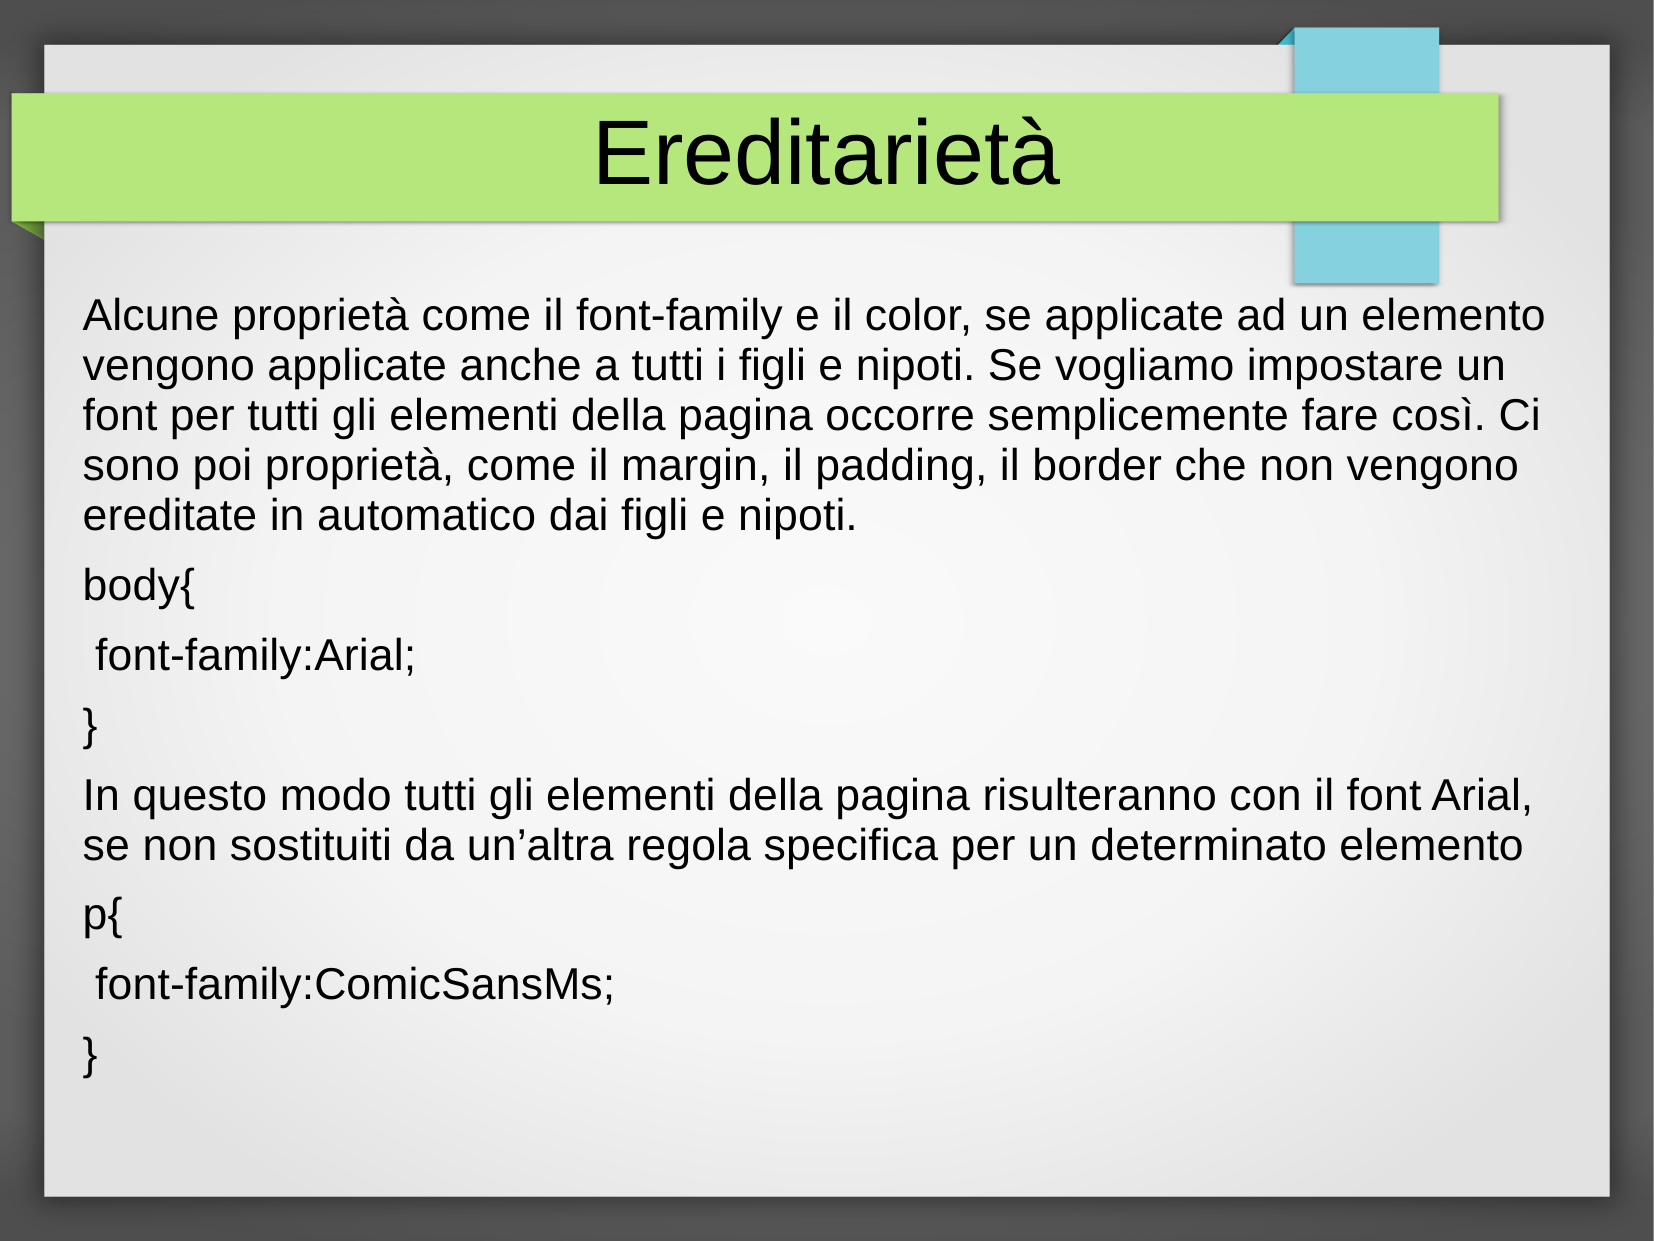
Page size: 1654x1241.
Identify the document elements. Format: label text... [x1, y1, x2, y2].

list Alcune proprietà come il font-family e il color, se applicate ad un elemento vengono applicate anche a tutti i figli e nipoti. Se vogliamo impostare un font per tutti gli elementi della pagina occorre semplicemente fare così. Ci sono poi proprietà, come il margin, il padding, il border che non vengono ereditate in automatico dai figli e nipoti. body{ font-family:Arial; } In questo modo tutti gli elementi della pagina risulteranno con il font Arial, se non sostituiti da un’altra regola specifica per un determinato elemento p{ font-family:ComicSansMs; } [82, 290, 1571, 1158]
picture [0, 0, 1654, 1241]
title Ereditarietà [82, 49, 1571, 257]
